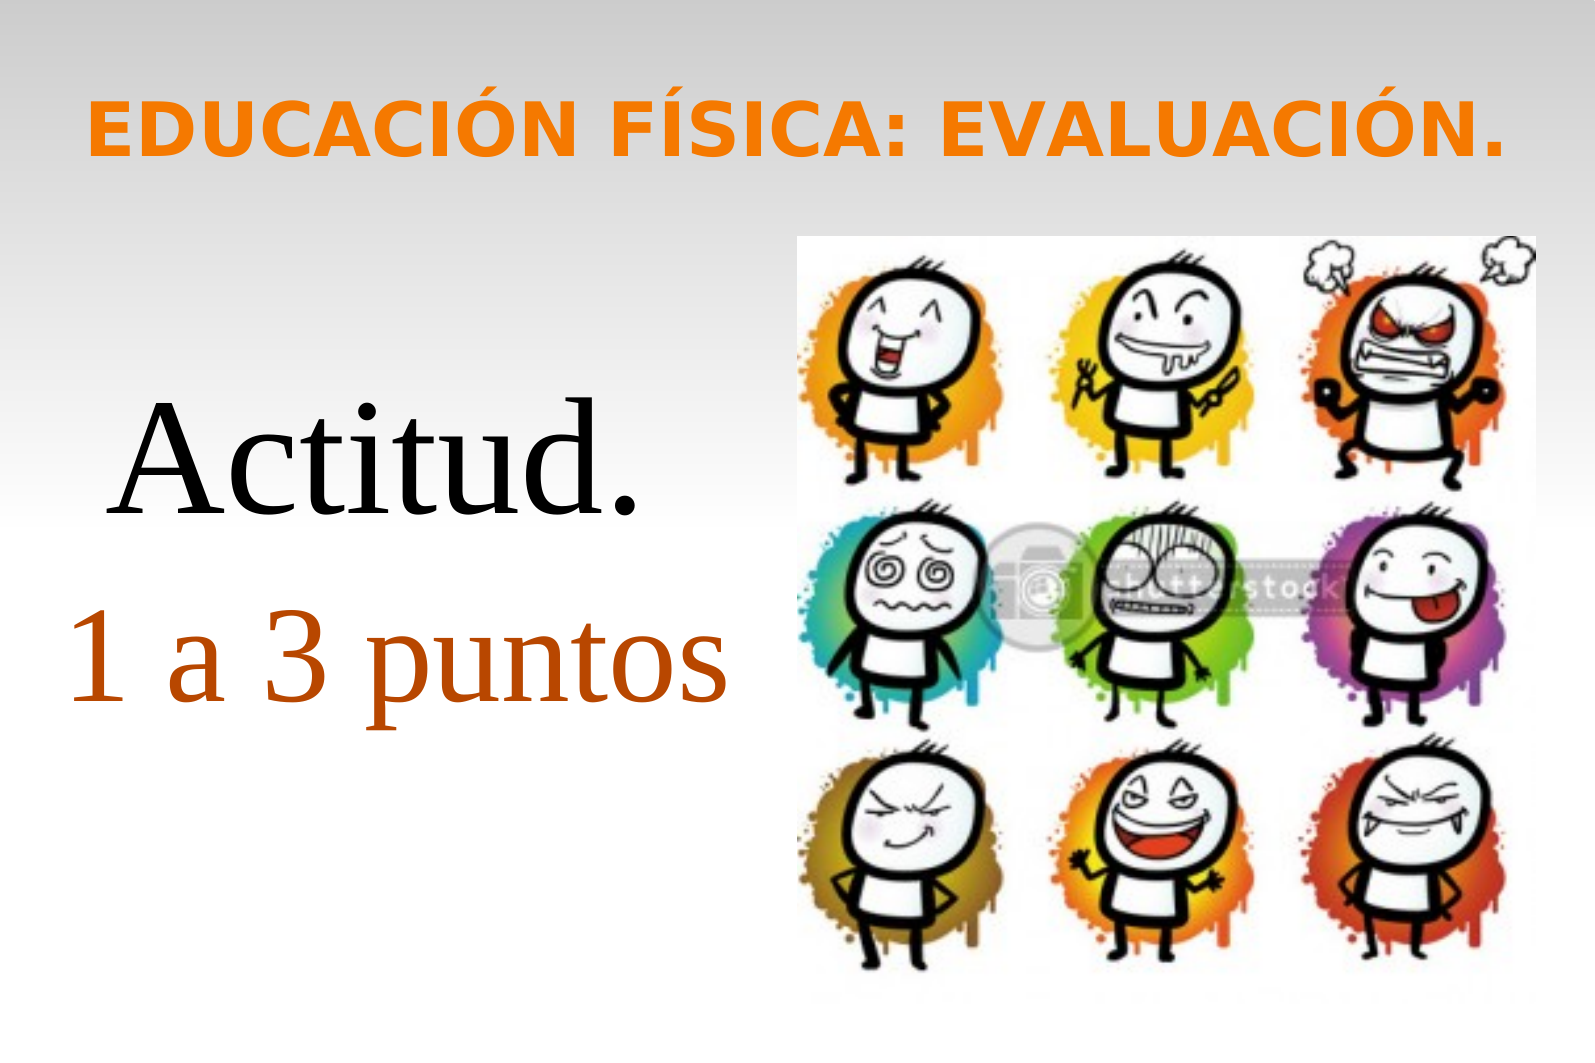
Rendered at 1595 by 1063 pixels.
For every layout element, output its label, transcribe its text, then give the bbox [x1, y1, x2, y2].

title EDUCACIÓN FÍSICA: EVALUACIÓN. [79, 42, 1515, 220]
list Actitud. 1 a 3 puntos [37, 243, 739, 945]
picture [797, 236, 1536, 1004]
